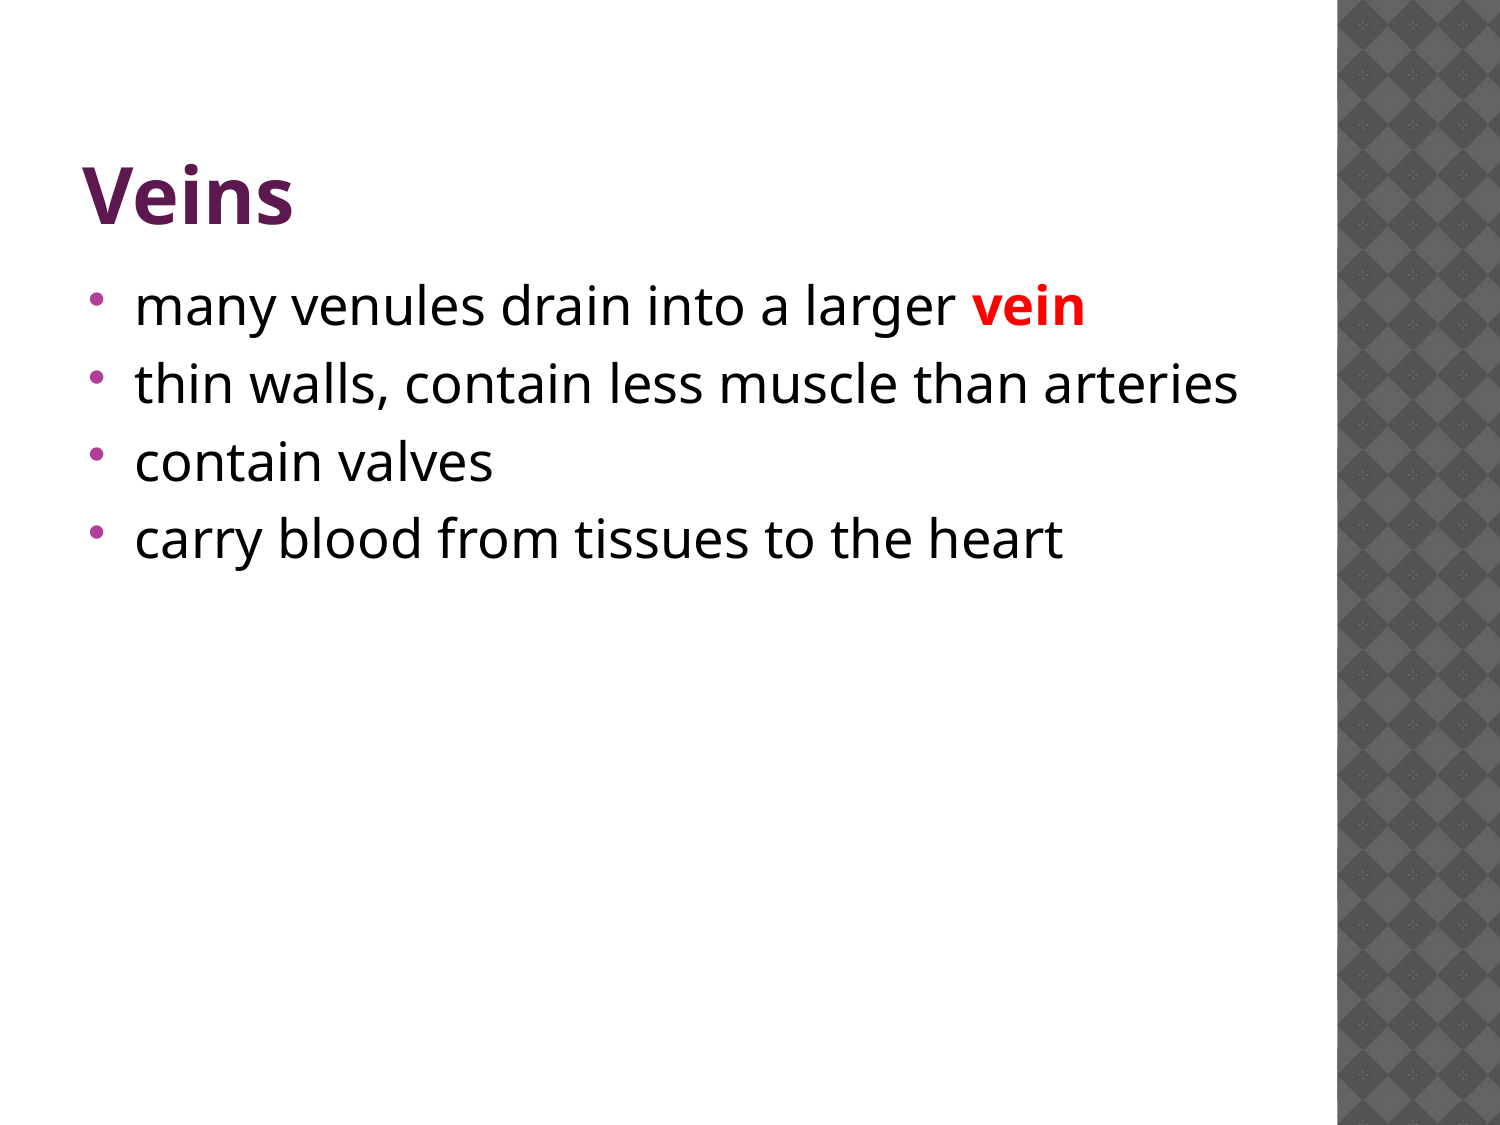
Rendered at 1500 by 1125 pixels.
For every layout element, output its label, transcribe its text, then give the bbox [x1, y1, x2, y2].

picture [1337, 0, 1500, 1125]
list many venules drain into a larger vein thin walls, contain less muscle than arteries contain valves carry blood from tissues to the heart [75, 264, 1263, 1060]
title Veins [75, 52, 1263, 240]
